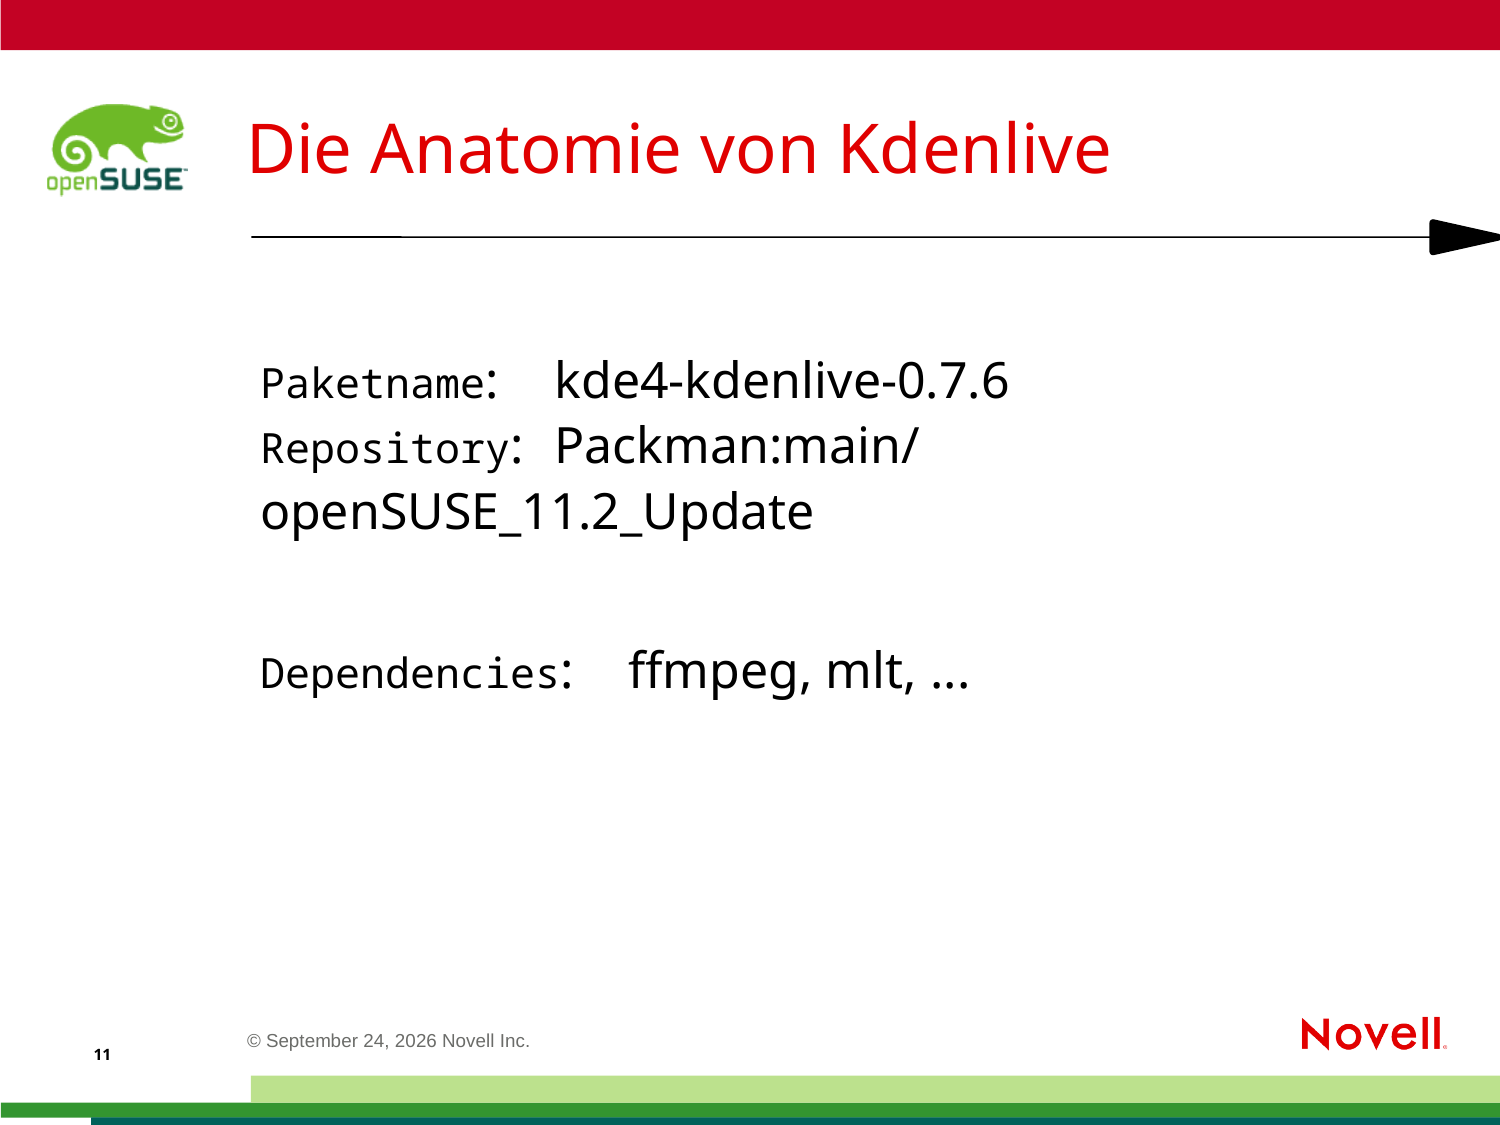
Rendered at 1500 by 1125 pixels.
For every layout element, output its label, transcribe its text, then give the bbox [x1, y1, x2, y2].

list Paketname: kde4-kdenlive-0.7.6 Repository: Packman:main/openSUSE_11.2_Update Dependencies: ffmpeg, mlt, ... [245, 267, 1458, 1026]
picture [1295, 1026, 1453, 1056]
title Die Anatomie von Kdenlive [246, 60, 1409, 239]
picture [47, 104, 188, 197]
